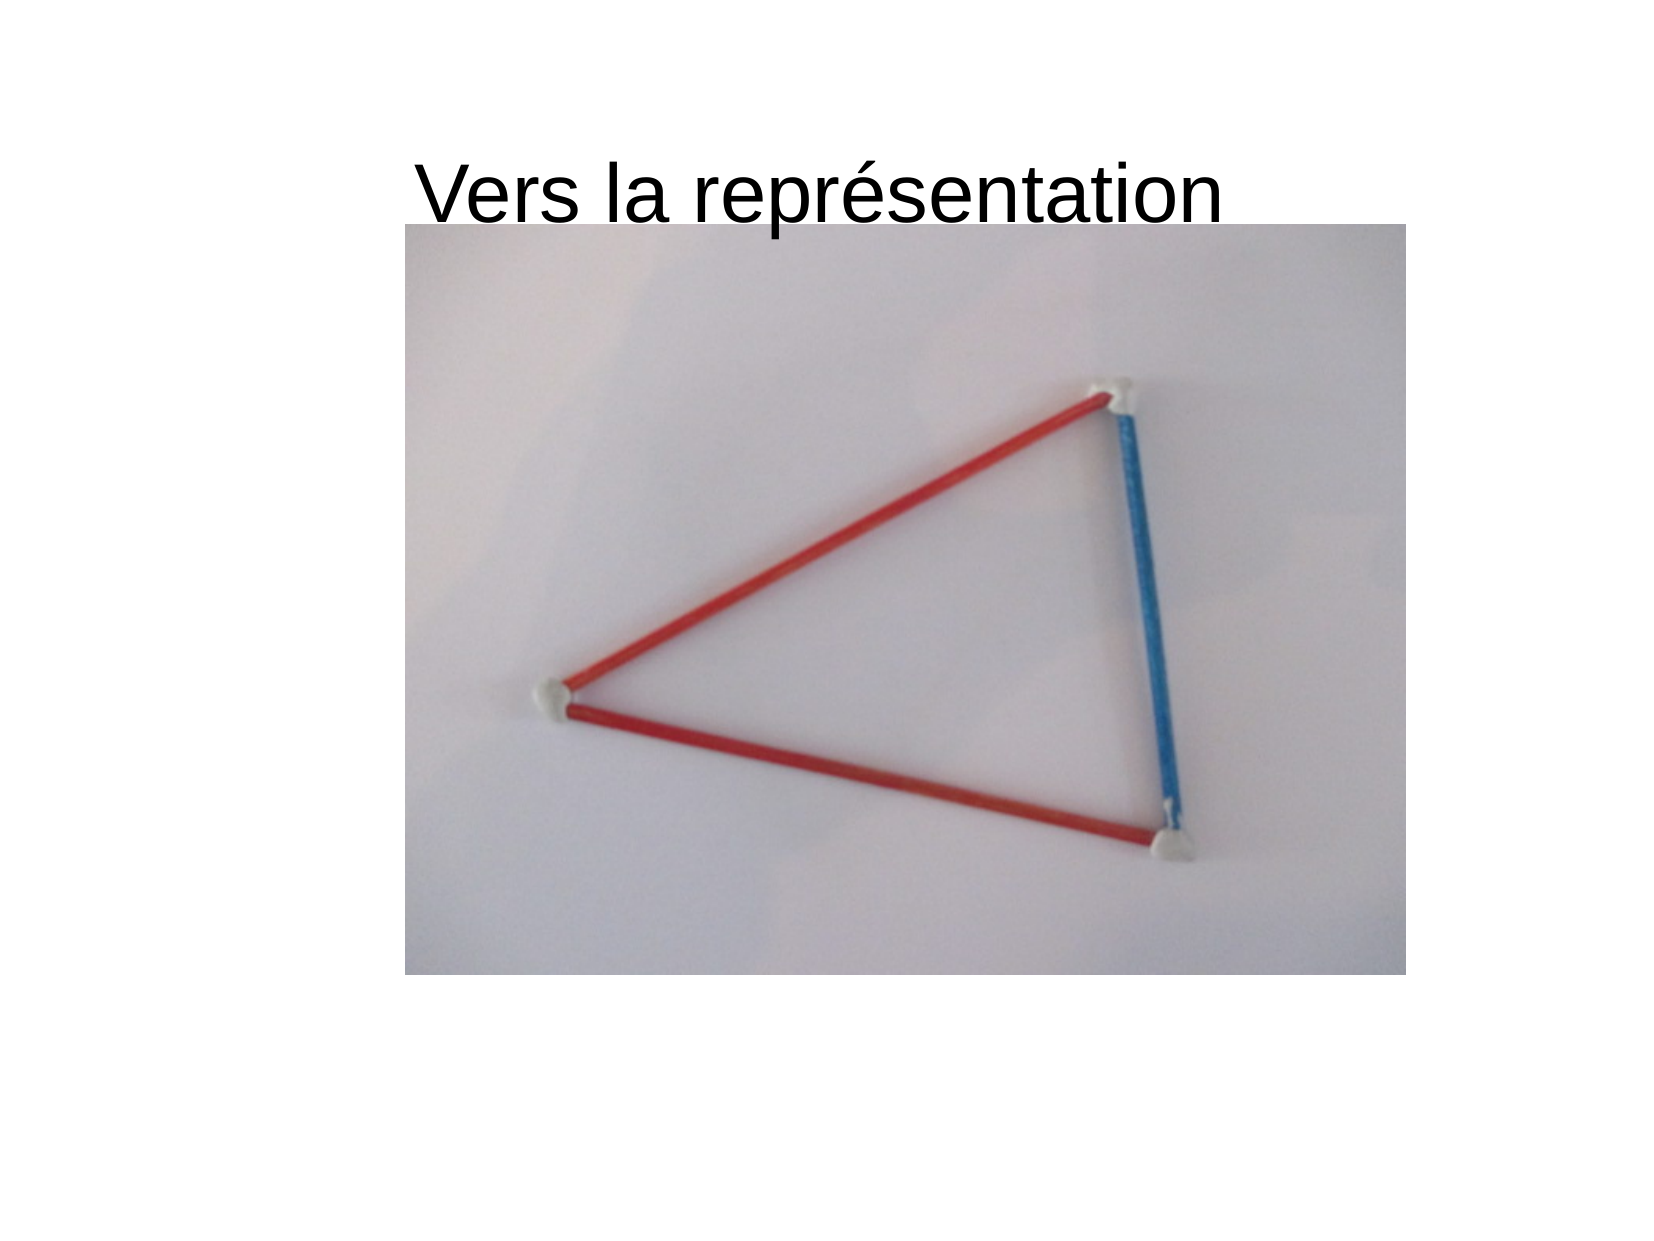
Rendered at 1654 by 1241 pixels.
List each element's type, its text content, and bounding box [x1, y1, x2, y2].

text_box Vers la représentation [400, 47, 1241, 249]
picture [405, 224, 1406, 975]
